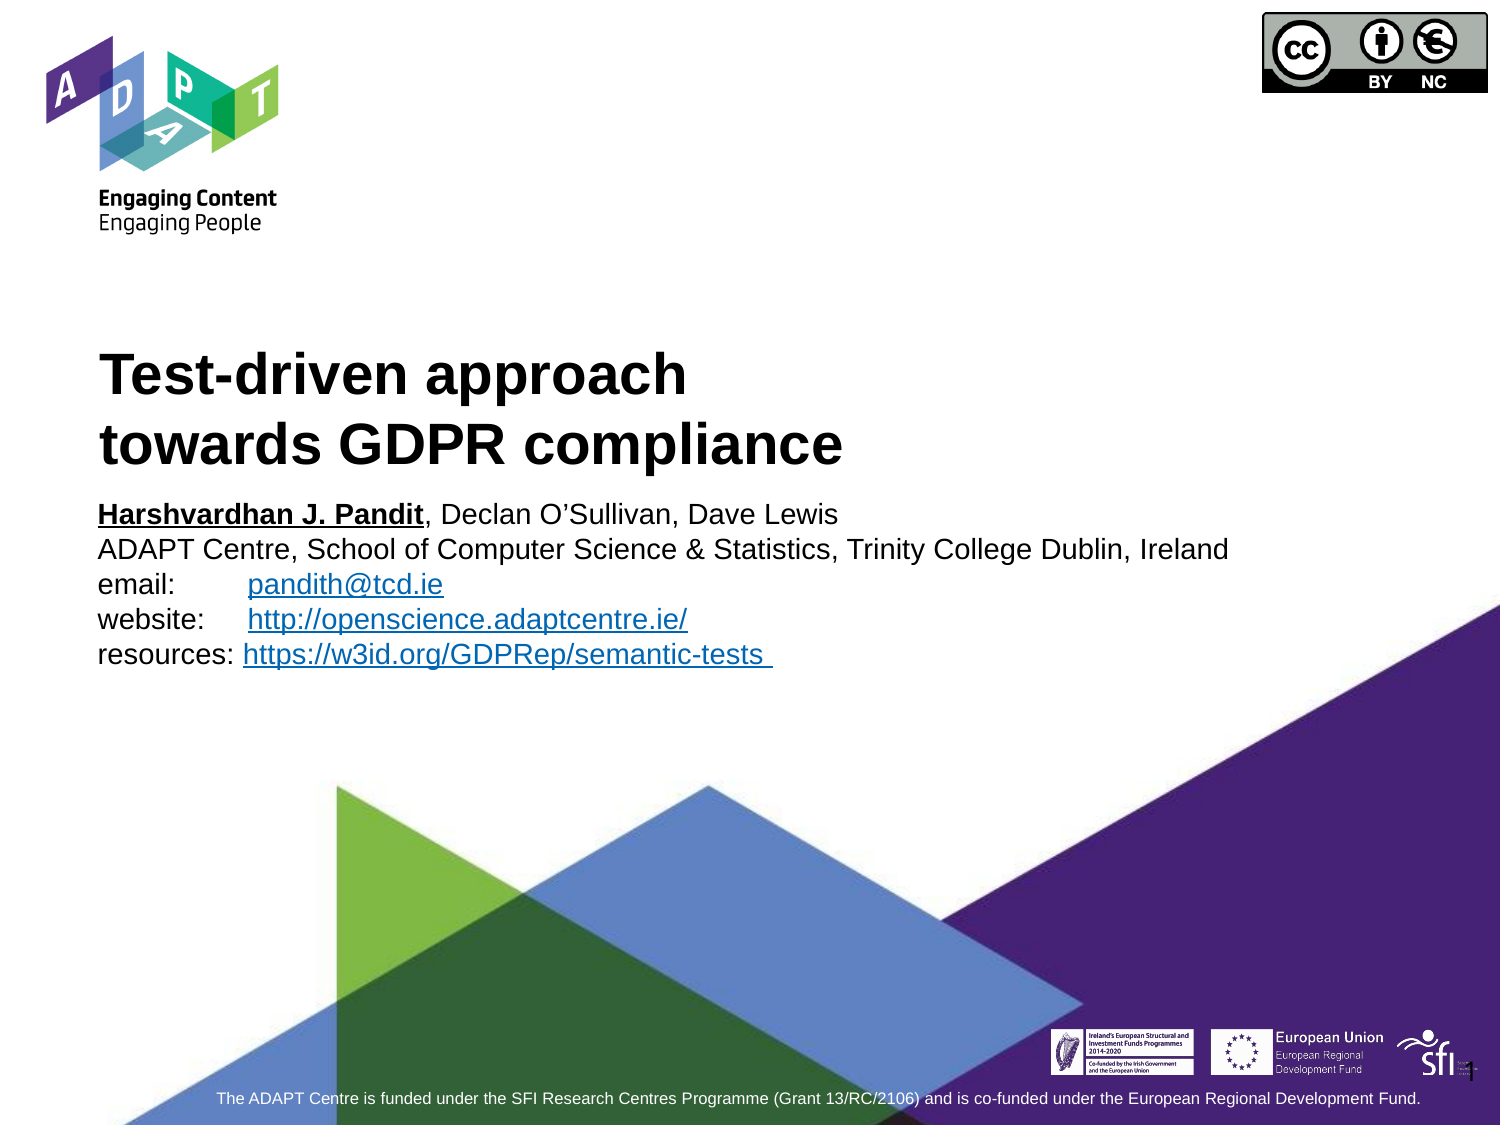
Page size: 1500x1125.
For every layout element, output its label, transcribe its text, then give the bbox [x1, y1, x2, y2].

picture [0, 0, 1500, 1125]
subtitle Harshvardhan J. Pandit, Declan O’Sullivan, Dave Lewis ADAPT Centre, School of Computer Science & Statistics, Trinity College Dublin, Ireland email: pandith@tcd.ie website: http://openscience.adaptcentre.ie/ resources: https://w3id.org/GDPRep/semantic-tests [82, 487, 1256, 603]
title Test-driven approach towards GDPR compliance [84, 333, 1462, 479]
slide_number <number> [1403, 1038, 1494, 1125]
text_box The ADAPT Centre is funded under the SFI Research Centres Programme (Grant 13/RC/2106) and is co-funded under the European Regional Development Fund. [205, 1077, 1403, 1125]
